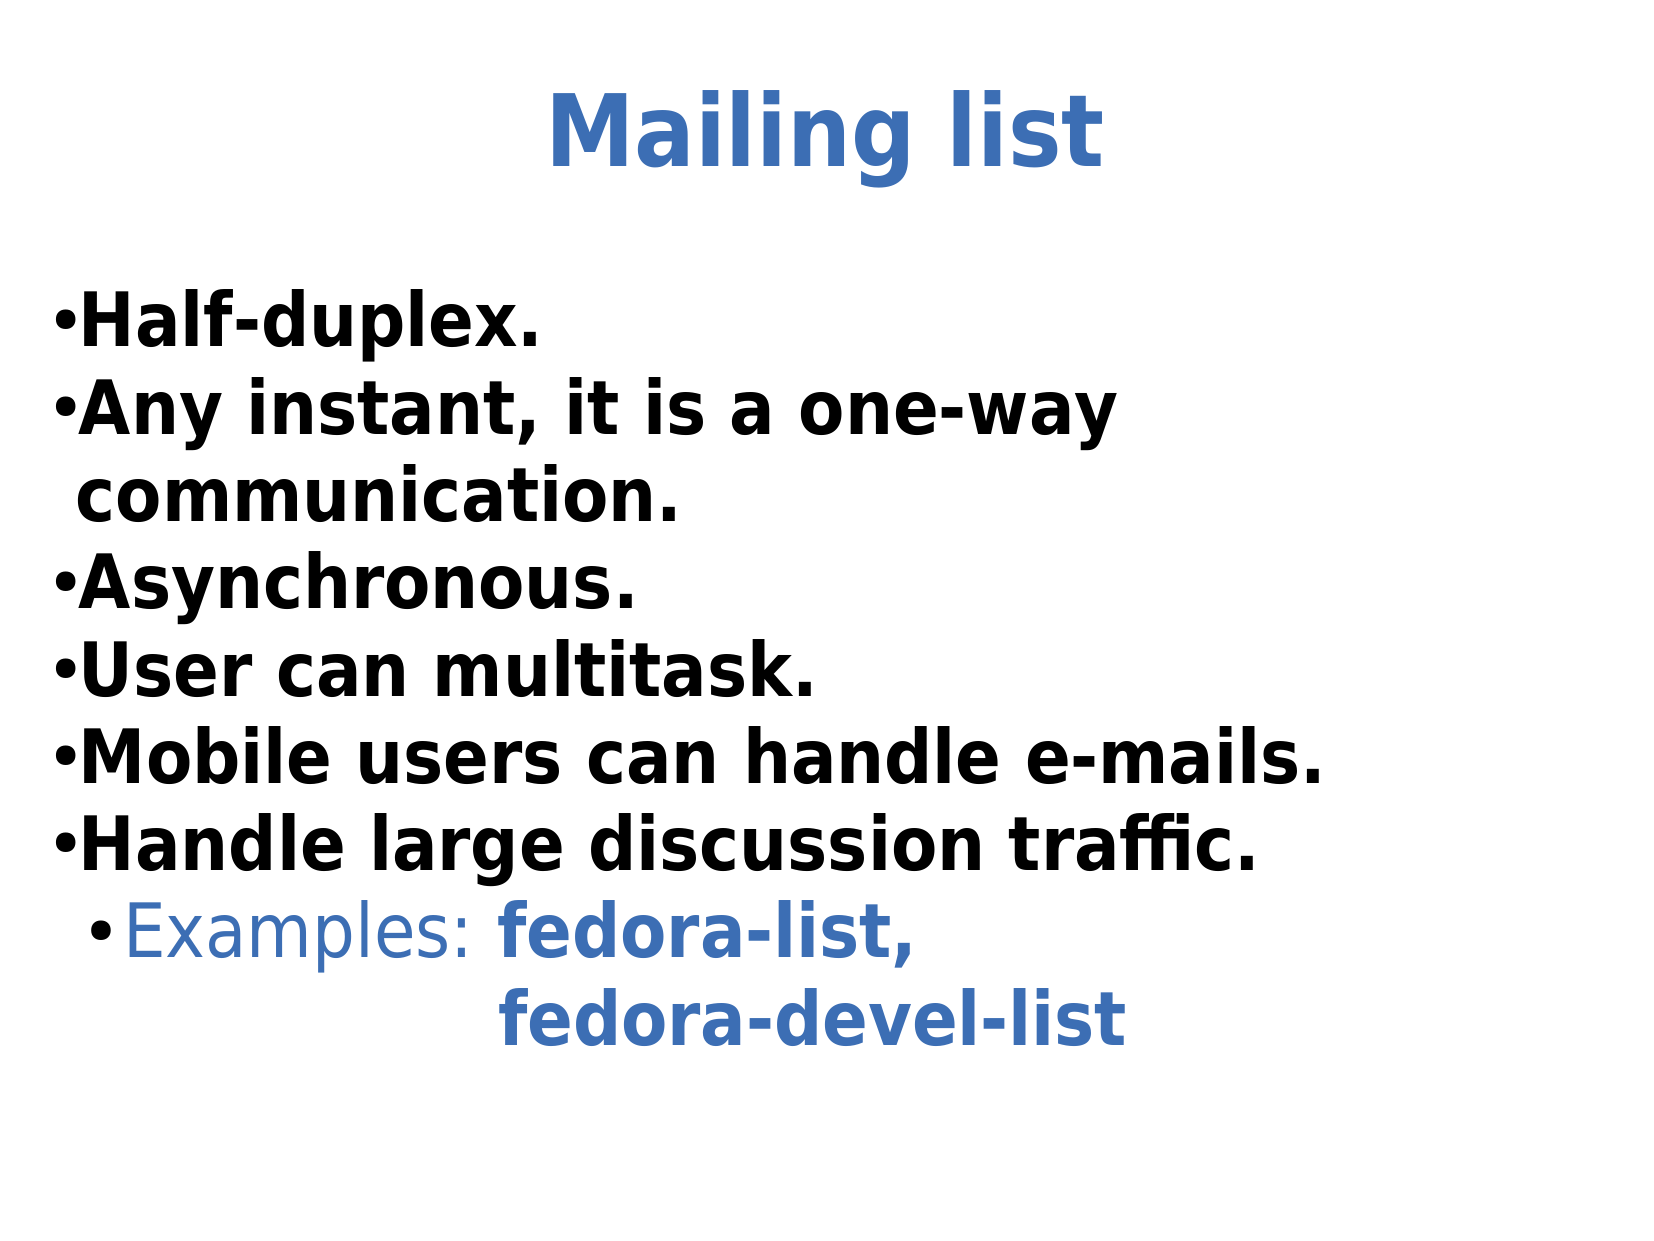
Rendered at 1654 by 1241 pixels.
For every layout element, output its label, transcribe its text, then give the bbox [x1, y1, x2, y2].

text_box Mailing list Half-duplex. Any instant, it is a one-way communication. Asynchronous. User can multitask. Mobile users can handle e-mails. Handle large discussion traffic. Examples: fedora-list, fedora-devel-list [37, 66, 1613, 1074]
